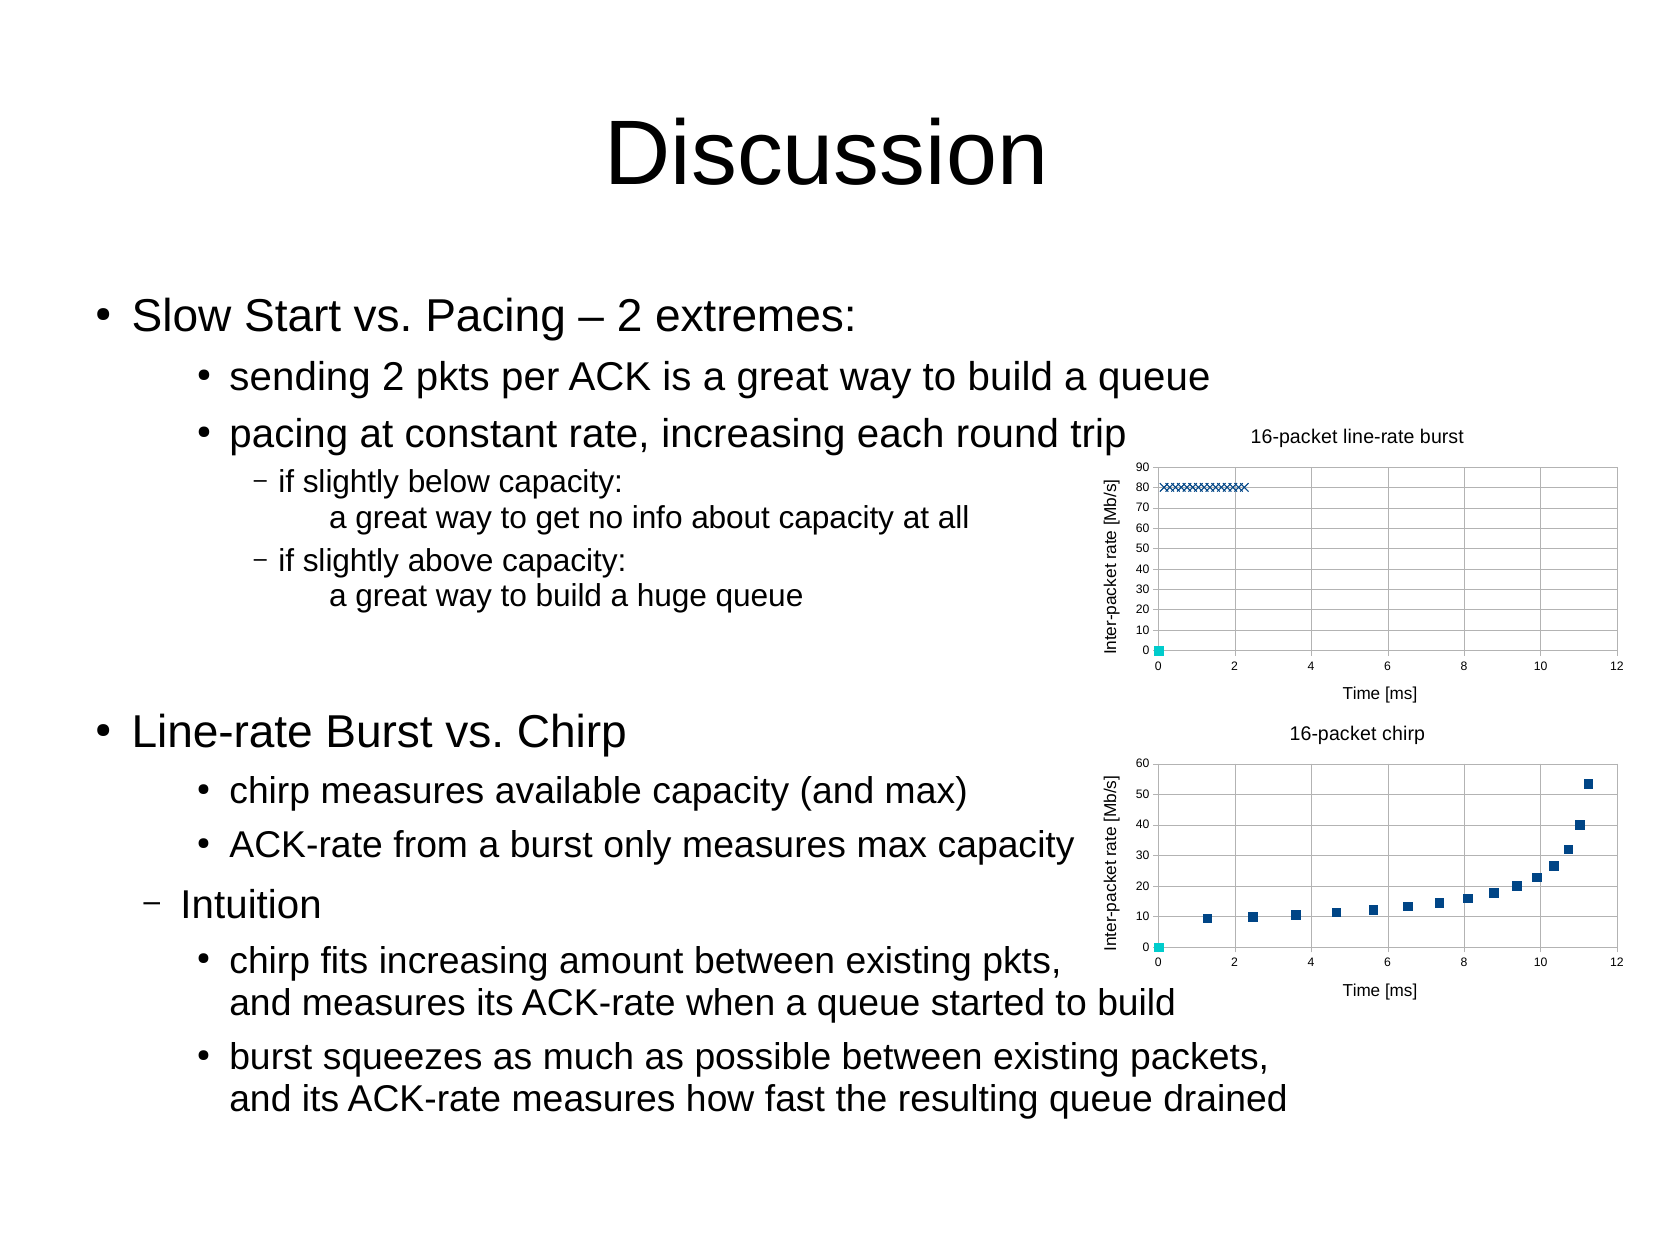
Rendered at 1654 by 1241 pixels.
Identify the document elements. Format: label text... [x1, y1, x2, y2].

title Discussion [82, 49, 1571, 257]
picture [1571, 408, 1636, 1021]
list Slow Start vs. Pacing – 2 extremes: sending 2 pkts per ACK is a great way to build a queue pacing at constant rate, increasing each round trip if slightly below capacity: a great way to get no info about capacity at all if slightly above capacity: a great way to build a huge queue Line-rate Burst vs. Chirp chirp measures available capacity (and max) ACK-rate from a burst only measures max capacity Intuition chirp fits increasing amount between existing pkts, and measures its ACK-rate when a queue started to build burst squeezes as much as possible between existing packets, and its ACK-rate measures how fast the resulting queue drained [82, 290, 1571, 1126]
